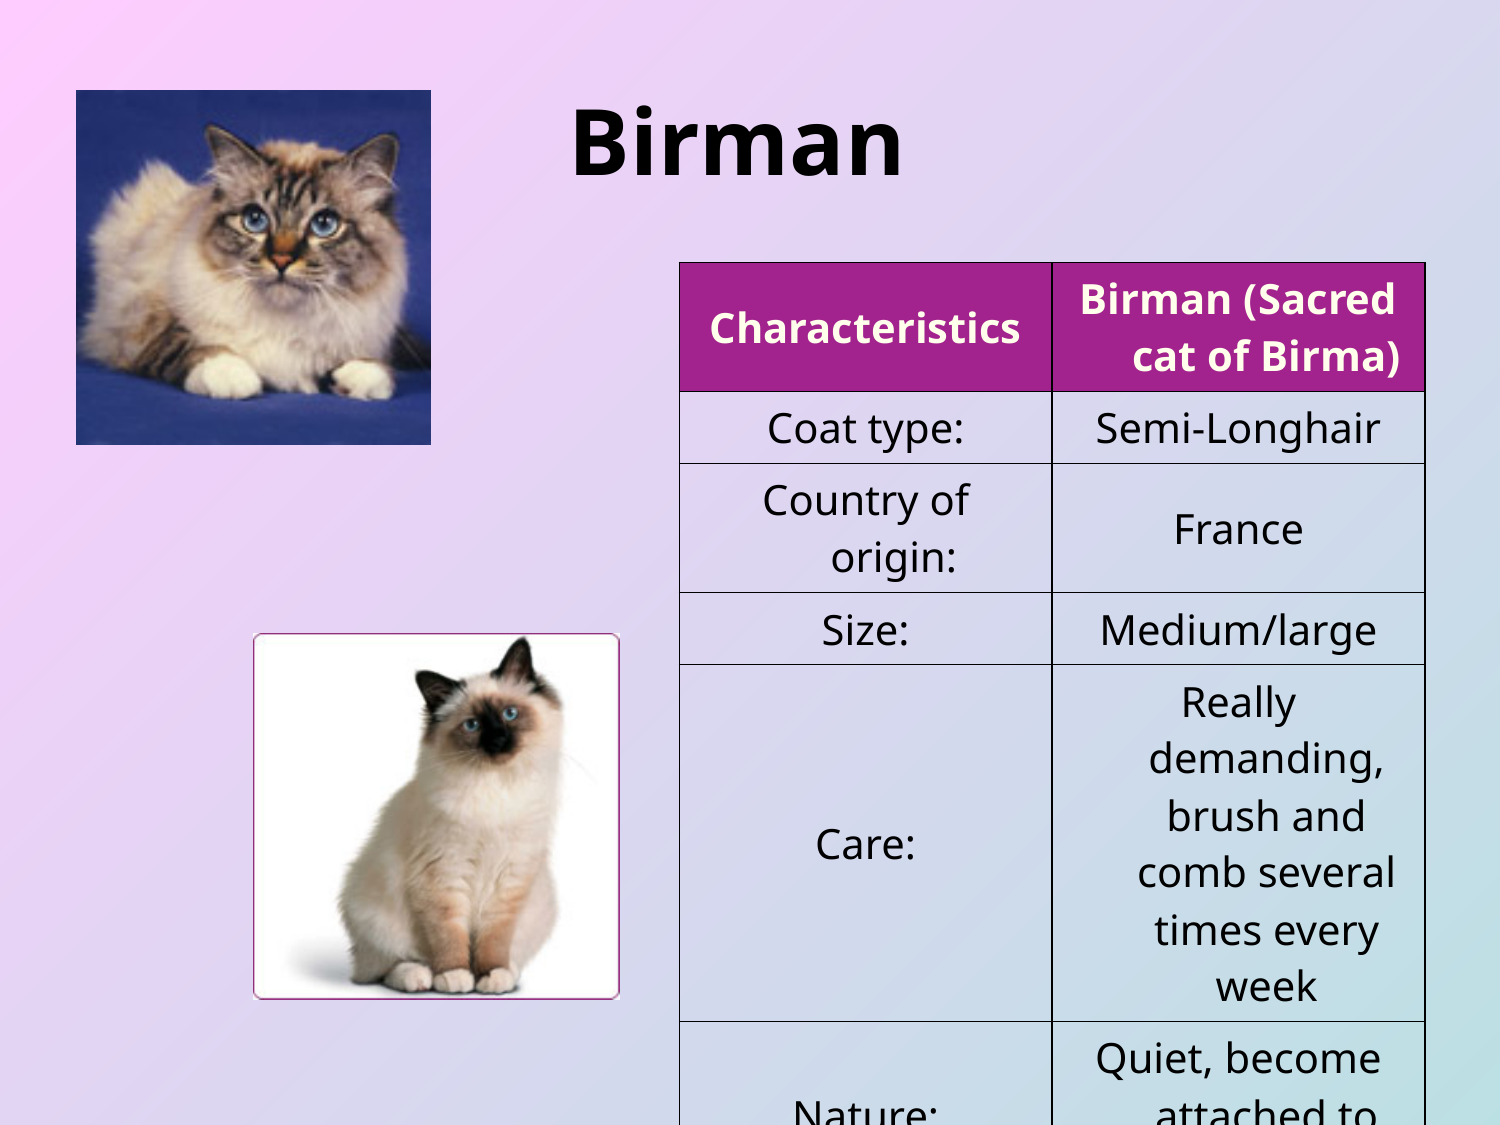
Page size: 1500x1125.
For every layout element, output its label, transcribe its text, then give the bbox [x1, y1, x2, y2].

table_cell Nature: [799, 1107, 811, 1125]
table_cell Semi-Longhair [1053, 392, 1424, 463]
title Birman [75, 45, 1425, 233]
table_cell Size: [680, 593, 1051, 664]
table_cell Country of origin: [680, 464, 1051, 592]
table_cell France [1053, 464, 1424, 592]
table_cell Medium/large [1053, 593, 1424, 664]
table_header Birman (Sacred cat of Birma) [1053, 263, 1424, 391]
table_cell Quiet, become attached to owner, [1053, 1022, 1424, 1125]
table_cell Coat type: [680, 392, 1051, 463]
picture [253, 633, 620, 1000]
table_cell Care: [680, 665, 1051, 1021]
table_cell Nature: [680, 1022, 1051, 1125]
table_cell Really demanding, brush and comb several times every week [1053, 665, 1424, 1021]
table_header Characteristics [680, 263, 1051, 391]
picture [76, 90, 431, 445]
